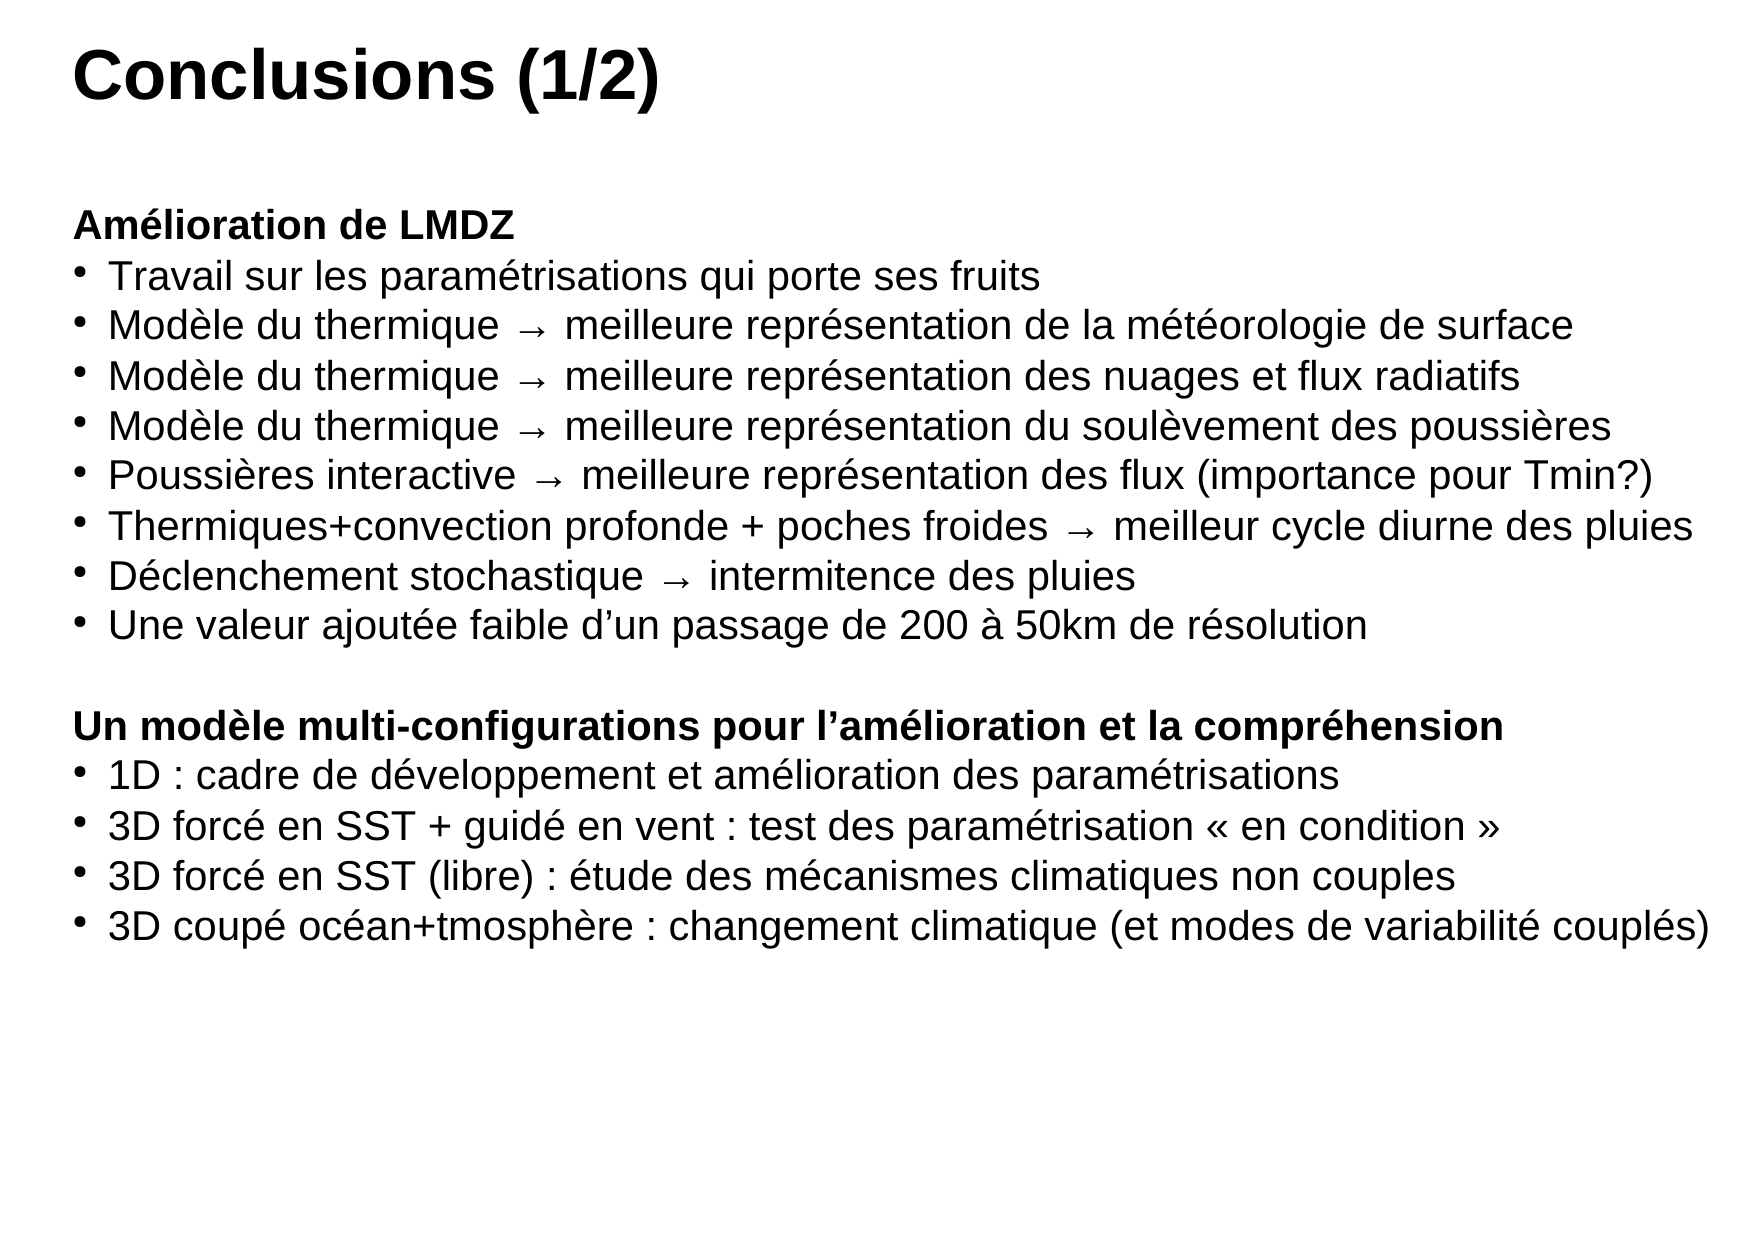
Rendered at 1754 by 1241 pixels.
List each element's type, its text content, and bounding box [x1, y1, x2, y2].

text_box Conclusions (1/2) Amélioration de LMDZ Travail sur les paramétrisations qui porte ses fruits Modèle du thermique → meilleure représentation de la météorologie de surface Modèle du thermique → meilleure représentation des nuages et flux radiatifs Modèle du thermique → meilleure représentation du soulèvement des poussières Poussières interactive → meilleure représentation des flux (importance pour Tmin?) Thermiques+convection profonde + poches froides → meilleur cycle diurne des pluies Déclenchement stochastique → intermitence des pluies Une valeur ajoutée faible d’un passage de 200 à 50km de résolution Un modèle multi-configurations pour l’amélioration et la compréhension 1D : cadre de développement et amélioration des paramétrisations 3D forcé en SST + guidé en vent : test des paramétrisation « en condition » 3D forcé en SST (libre) : étude des mécanismes climatiques non couples 3D coupé océan+tmosphère : changement climatique (et modes de variabilité couplés) [57, 20, 1754, 756]
